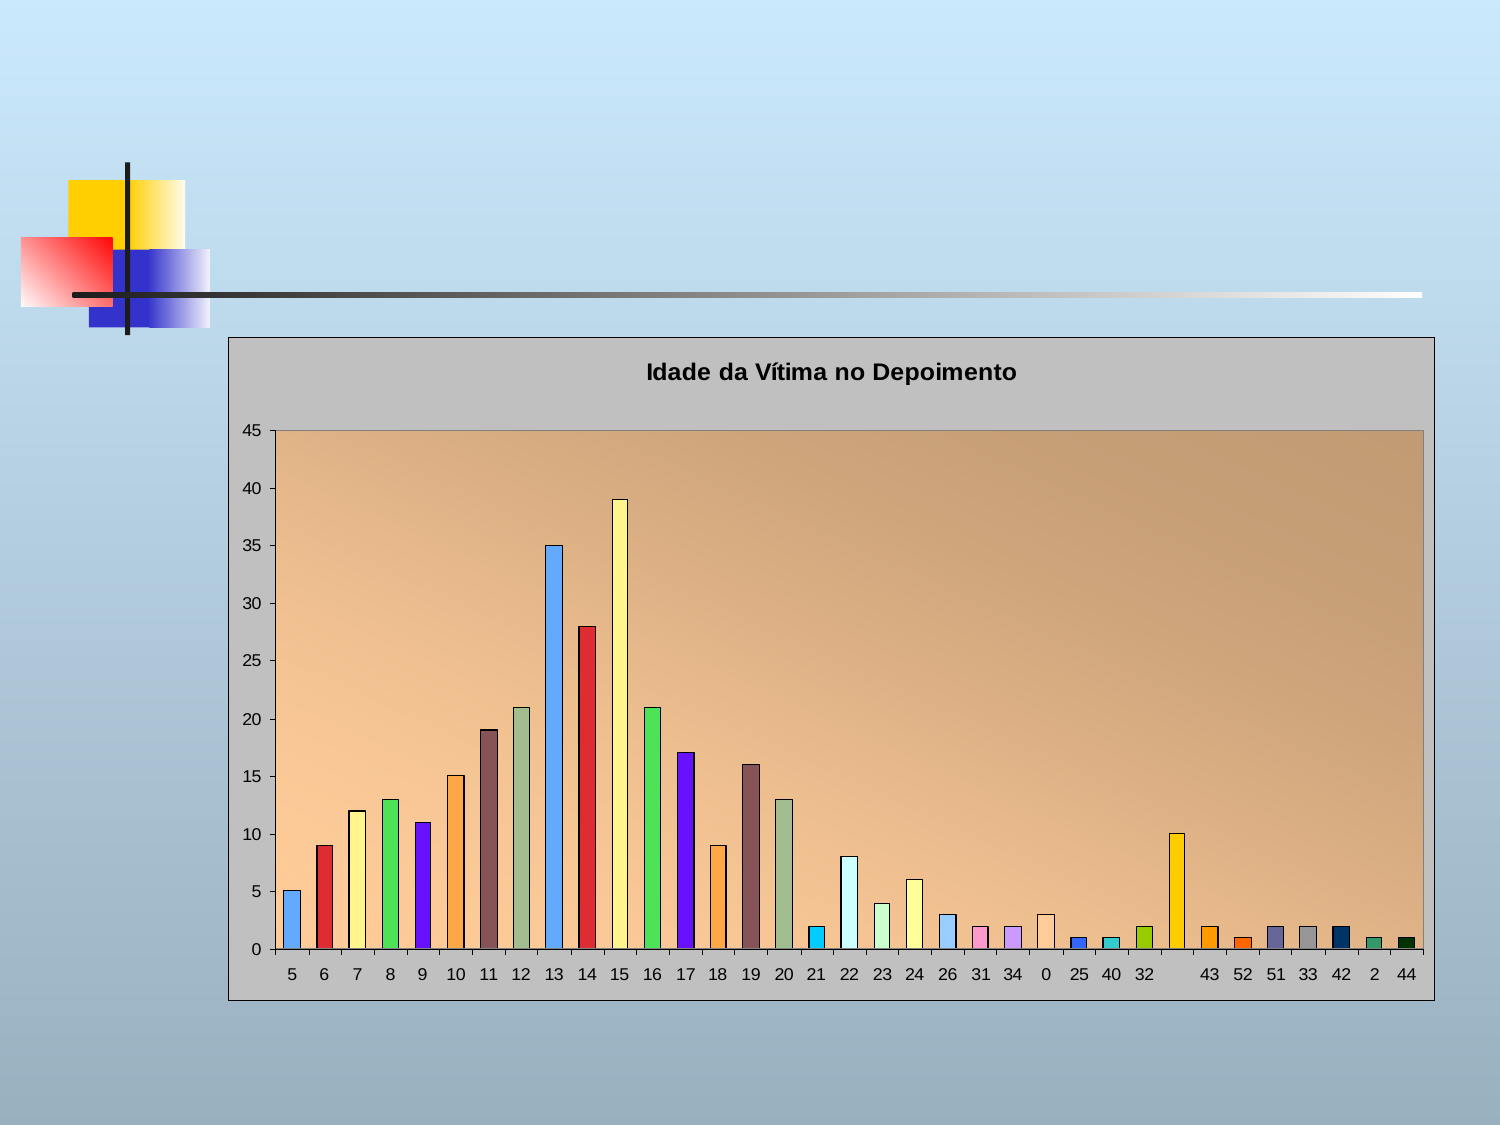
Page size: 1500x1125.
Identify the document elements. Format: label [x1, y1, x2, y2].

chart [222, 331, 1441, 1007]
